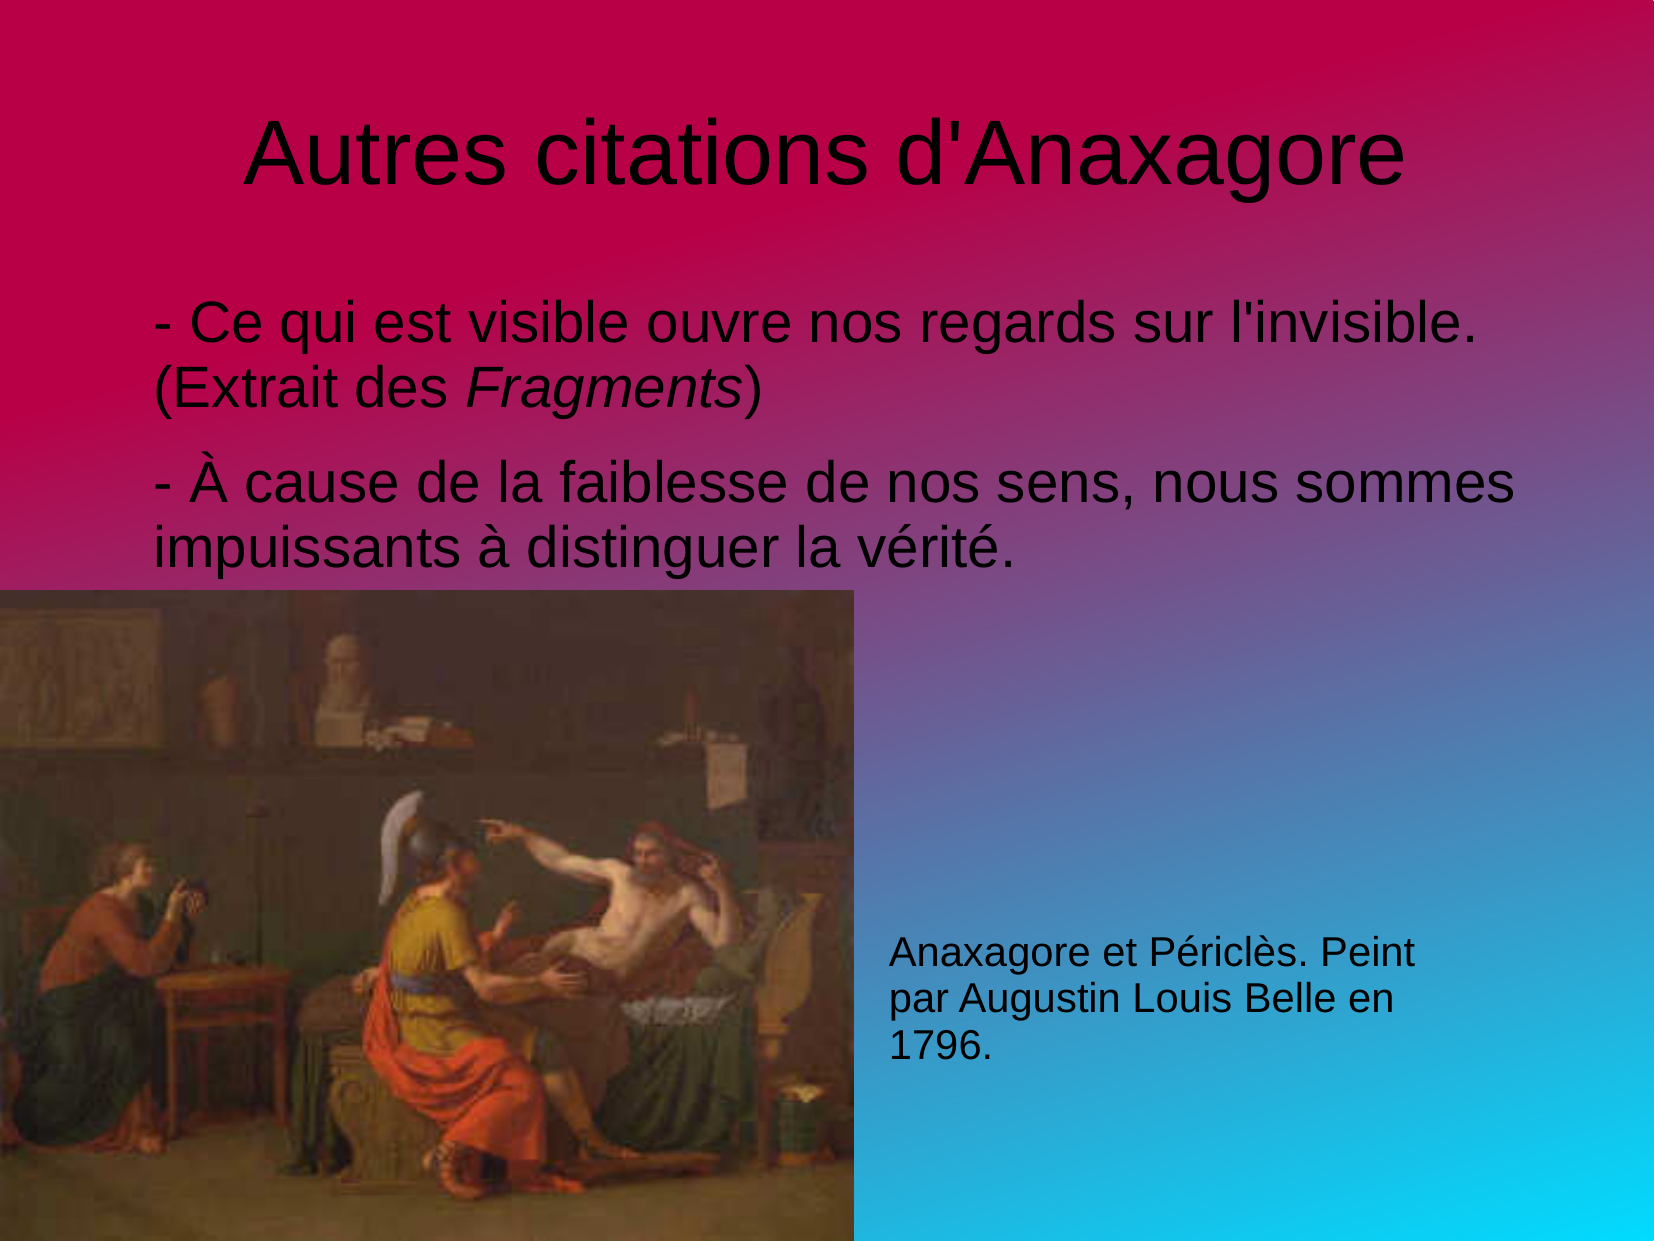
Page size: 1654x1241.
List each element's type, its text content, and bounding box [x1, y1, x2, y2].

list - Ce qui est visible ouvre nos regards sur l'invisible. (Extrait des Fragments) - À cause de la faiblesse de nos sens, nous sommes impuissants à distinguer la vérité. [82, 290, 1571, 1109]
title Autres citations d'Anaxagore [82, 49, 1571, 257]
text_box Anaxagore et Périclès. Peint par Augustin Louis Belle en 1796. [874, 921, 1477, 1077]
picture [0, 590, 854, 1241]
